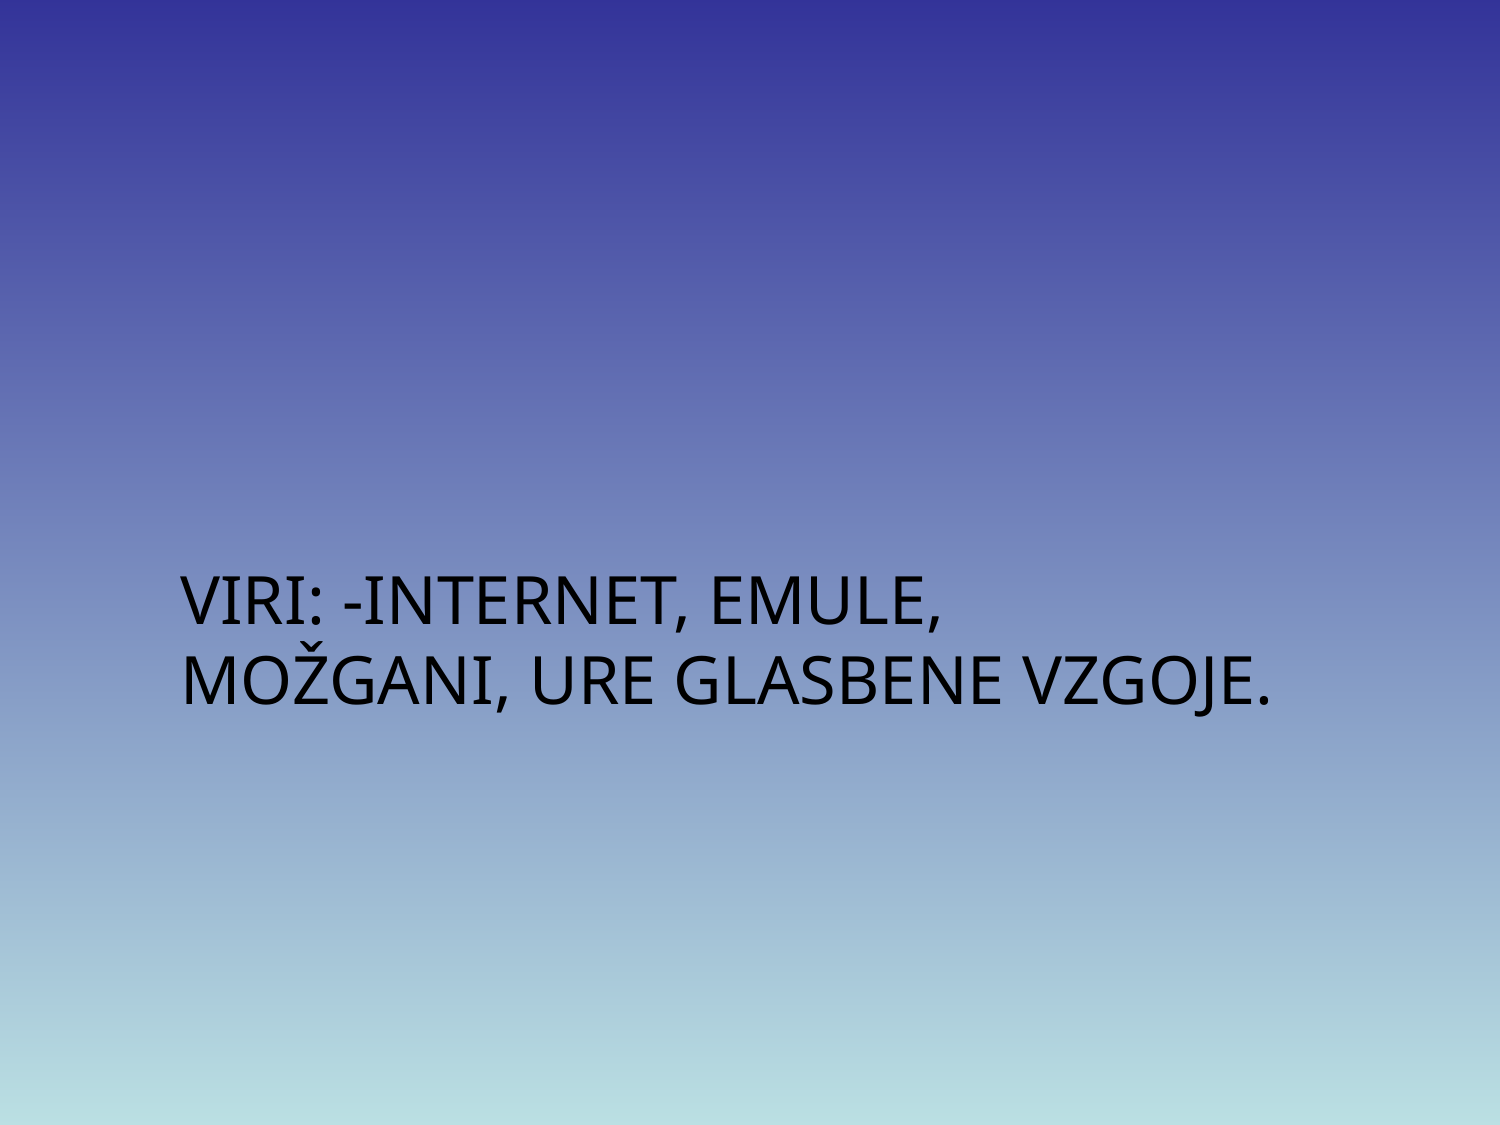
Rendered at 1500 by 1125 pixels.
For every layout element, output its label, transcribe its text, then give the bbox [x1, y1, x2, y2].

text_box VIRI: -INTERNET, EMULE, MOŽGANI, URE GLASBENE VZGOJE. [165, 550, 1289, 726]
